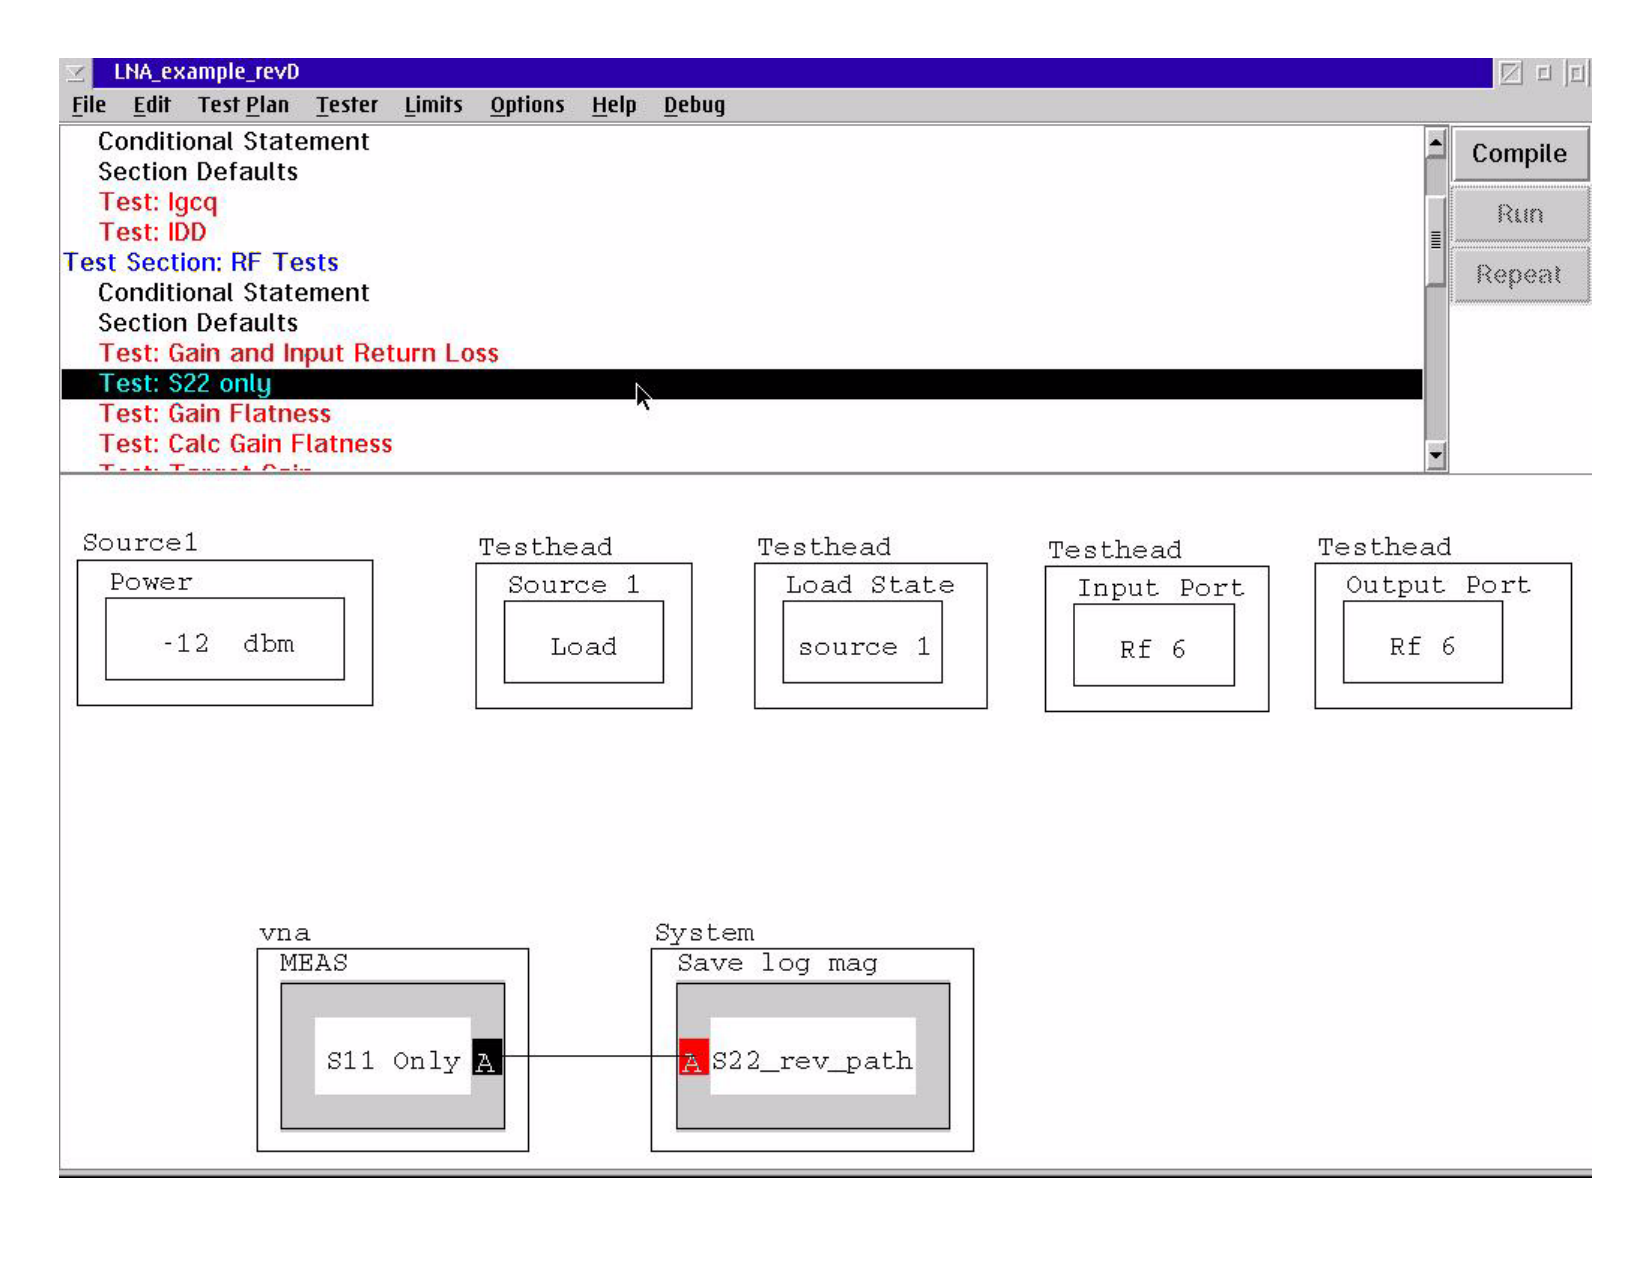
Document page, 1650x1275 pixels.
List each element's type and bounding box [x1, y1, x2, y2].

picture [59, 58, 1592, 1178]
